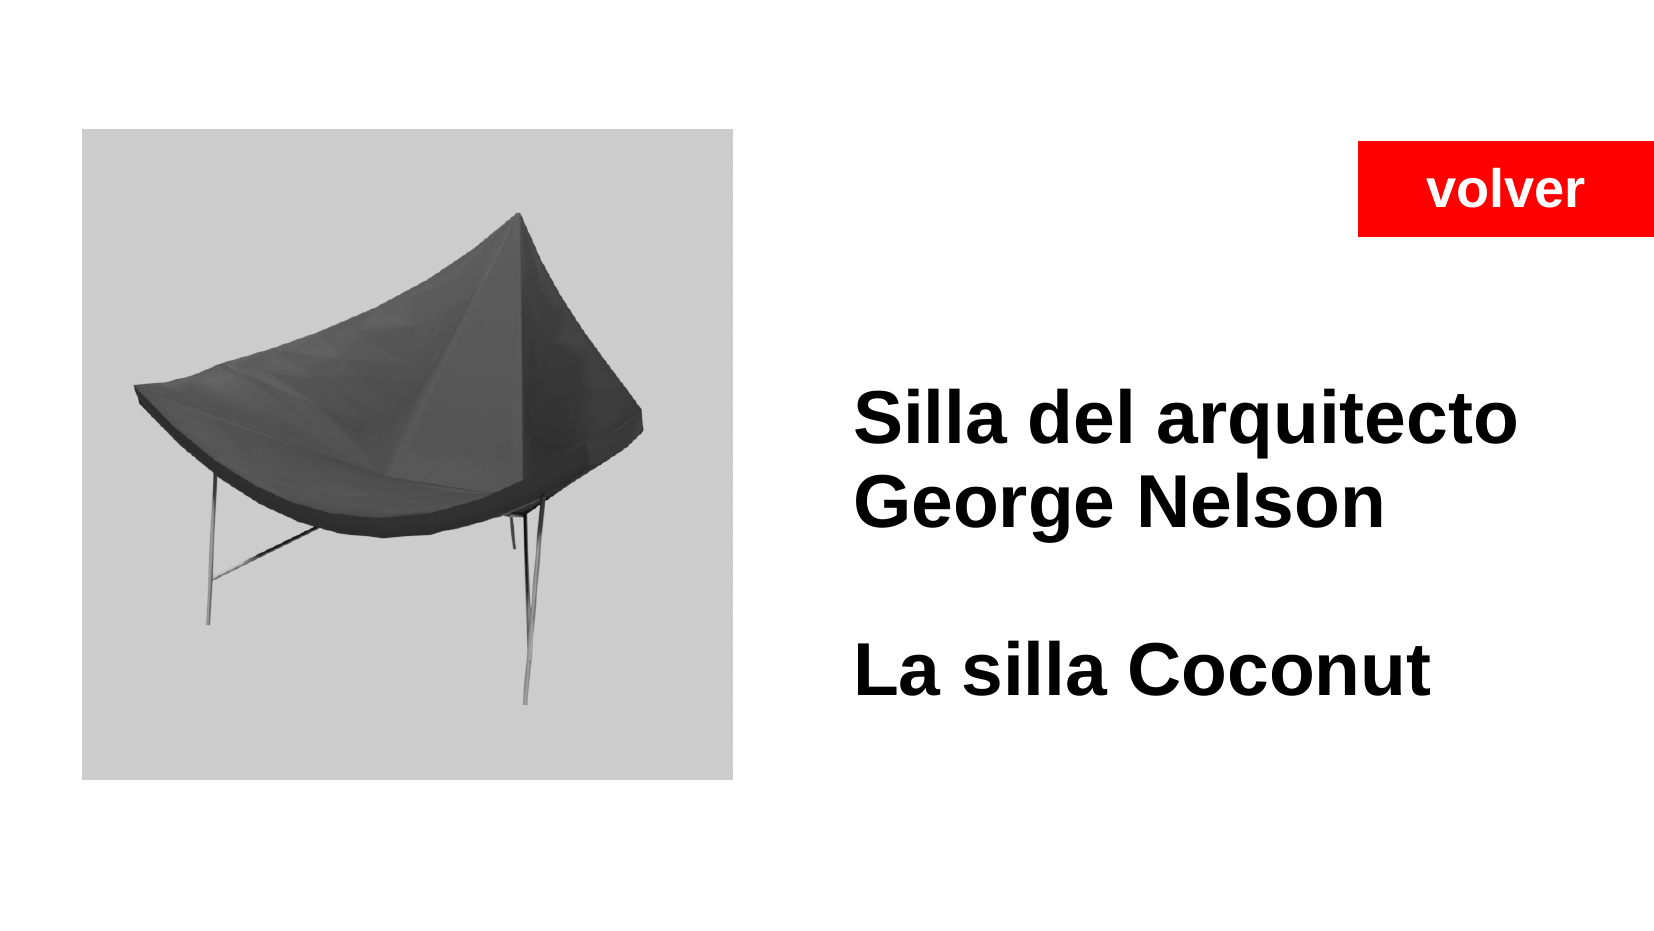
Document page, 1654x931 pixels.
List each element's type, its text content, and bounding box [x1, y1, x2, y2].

text_box volver [1358, 141, 1654, 237]
picture [82, 129, 733, 780]
text_box Silla del arquitecto George Nelson La silla Coconut [838, 368, 1571, 804]
